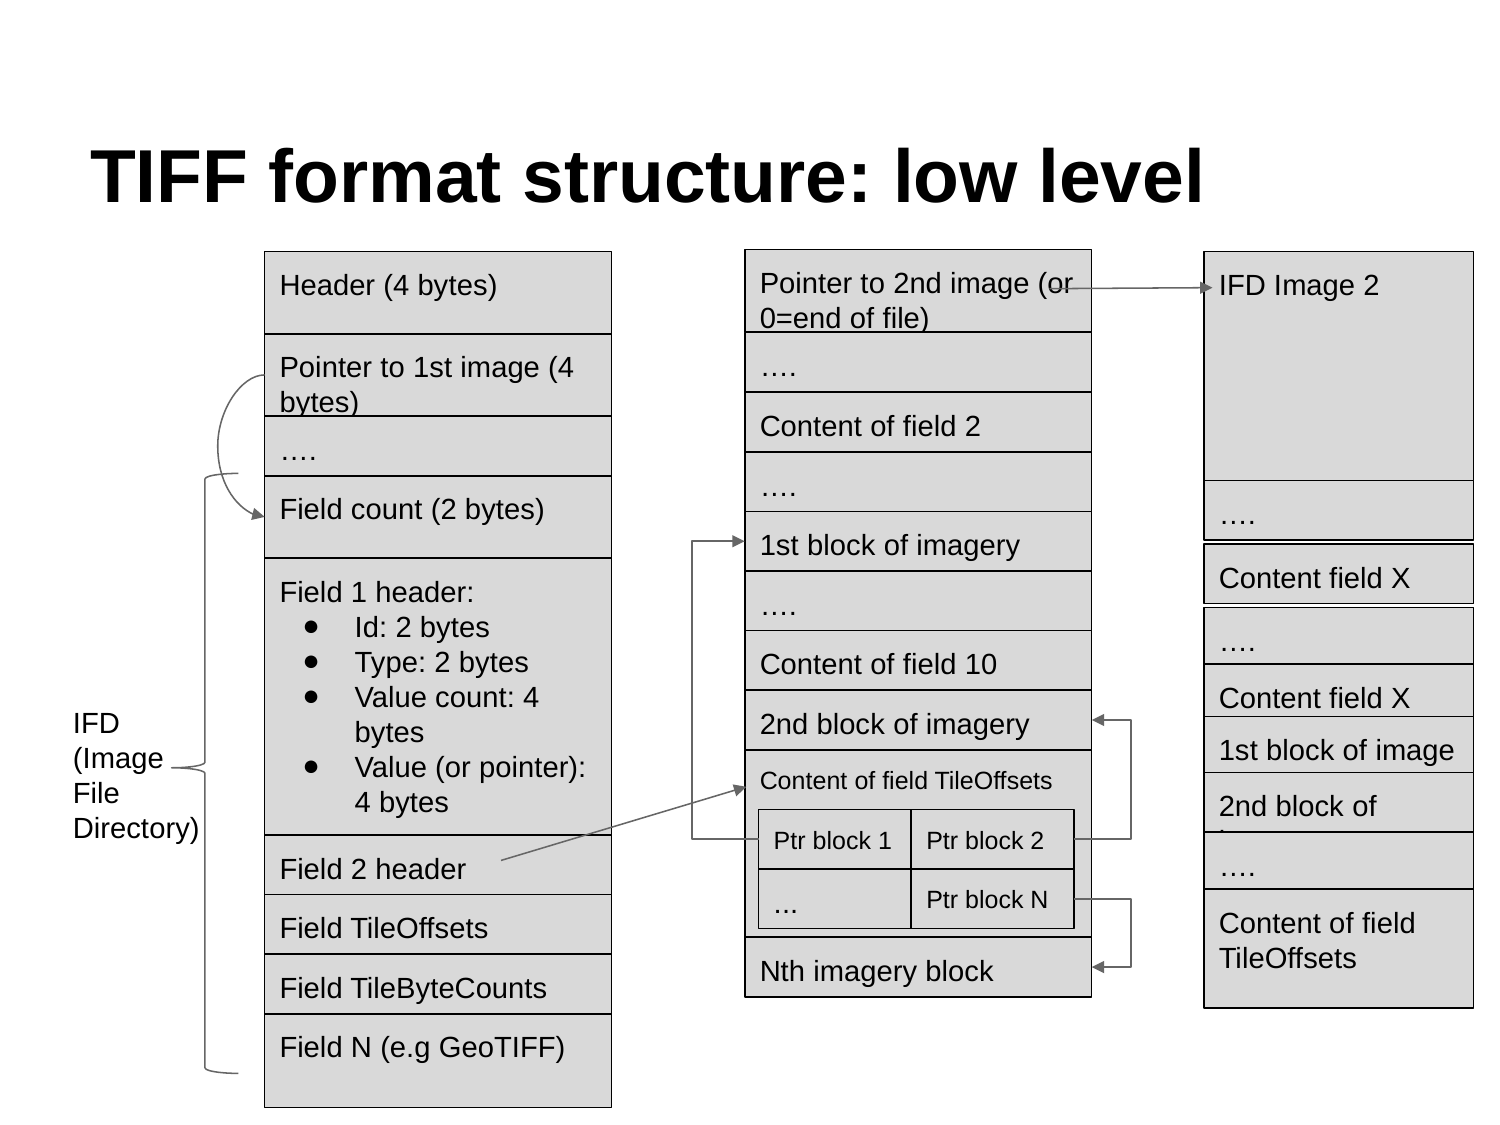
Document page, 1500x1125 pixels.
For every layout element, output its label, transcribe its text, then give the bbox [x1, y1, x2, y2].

text_box 2nd block of imagery [744, 690, 1092, 749]
text_box Content of field TileOffsets [1075, 840, 1092, 898]
text_box …. [1203, 607, 1474, 663]
text_box …. [744, 571, 1092, 630]
text_box Field TileOffsets [264, 894, 612, 954]
text_box Field N (e.g GeoTIFF) [264, 1014, 612, 1108]
text_box Nth imagery block [744, 937, 1092, 997]
text_box Content of field TileOffsets [744, 840, 1092, 937]
text_box Pointer to 2nd image (or 0=end of file) [744, 249, 1092, 332]
text_box Pointer to 1st image (4 bytes) [264, 333, 612, 416]
text_box …. [1203, 832, 1474, 889]
text_box IFD Image 2 [1203, 251, 1474, 480]
text_box Content of field 2 [744, 392, 1092, 451]
text_box Field count (2 bytes) [264, 476, 612, 558]
text_box Field 2 header [264, 834, 612, 894]
text_box IFD (Image File Directory) [57, 689, 221, 878]
text_box …. [264, 416, 612, 476]
text_box Content field X [1203, 543, 1474, 604]
text_box Ptr block N [911, 868, 1075, 929]
text_box …. [1203, 480, 1474, 540]
text_box ... [758, 868, 911, 929]
text_box …. [744, 451, 1092, 512]
text_box Content field X [1203, 663, 1474, 716]
text_box 1st block of image [1203, 716, 1474, 772]
text_box Header (4 bytes) [264, 251, 612, 333]
title TIFF format structure: low level [75, 45, 1425, 233]
text_box Content of field 10 [744, 630, 1092, 690]
text_box Ptr block 1 [758, 809, 911, 868]
text_box …. [744, 332, 1092, 392]
text_box Field TileByteCounts [264, 954, 612, 1014]
text_box 2nd block of image [1203, 772, 1474, 832]
text_box Field 1 header: Id: 2 bytes Type: 2 bytes Value count: 4 bytes Value (or pointer): 4 bytes [264, 558, 612, 834]
text_box Content of field TileOffsets [1203, 889, 1474, 1009]
text_box 1st block of imagery [744, 512, 1092, 571]
text_box Content of field TileOffsets [744, 749, 1092, 838]
text_box Ptr block 2 [911, 809, 1075, 868]
